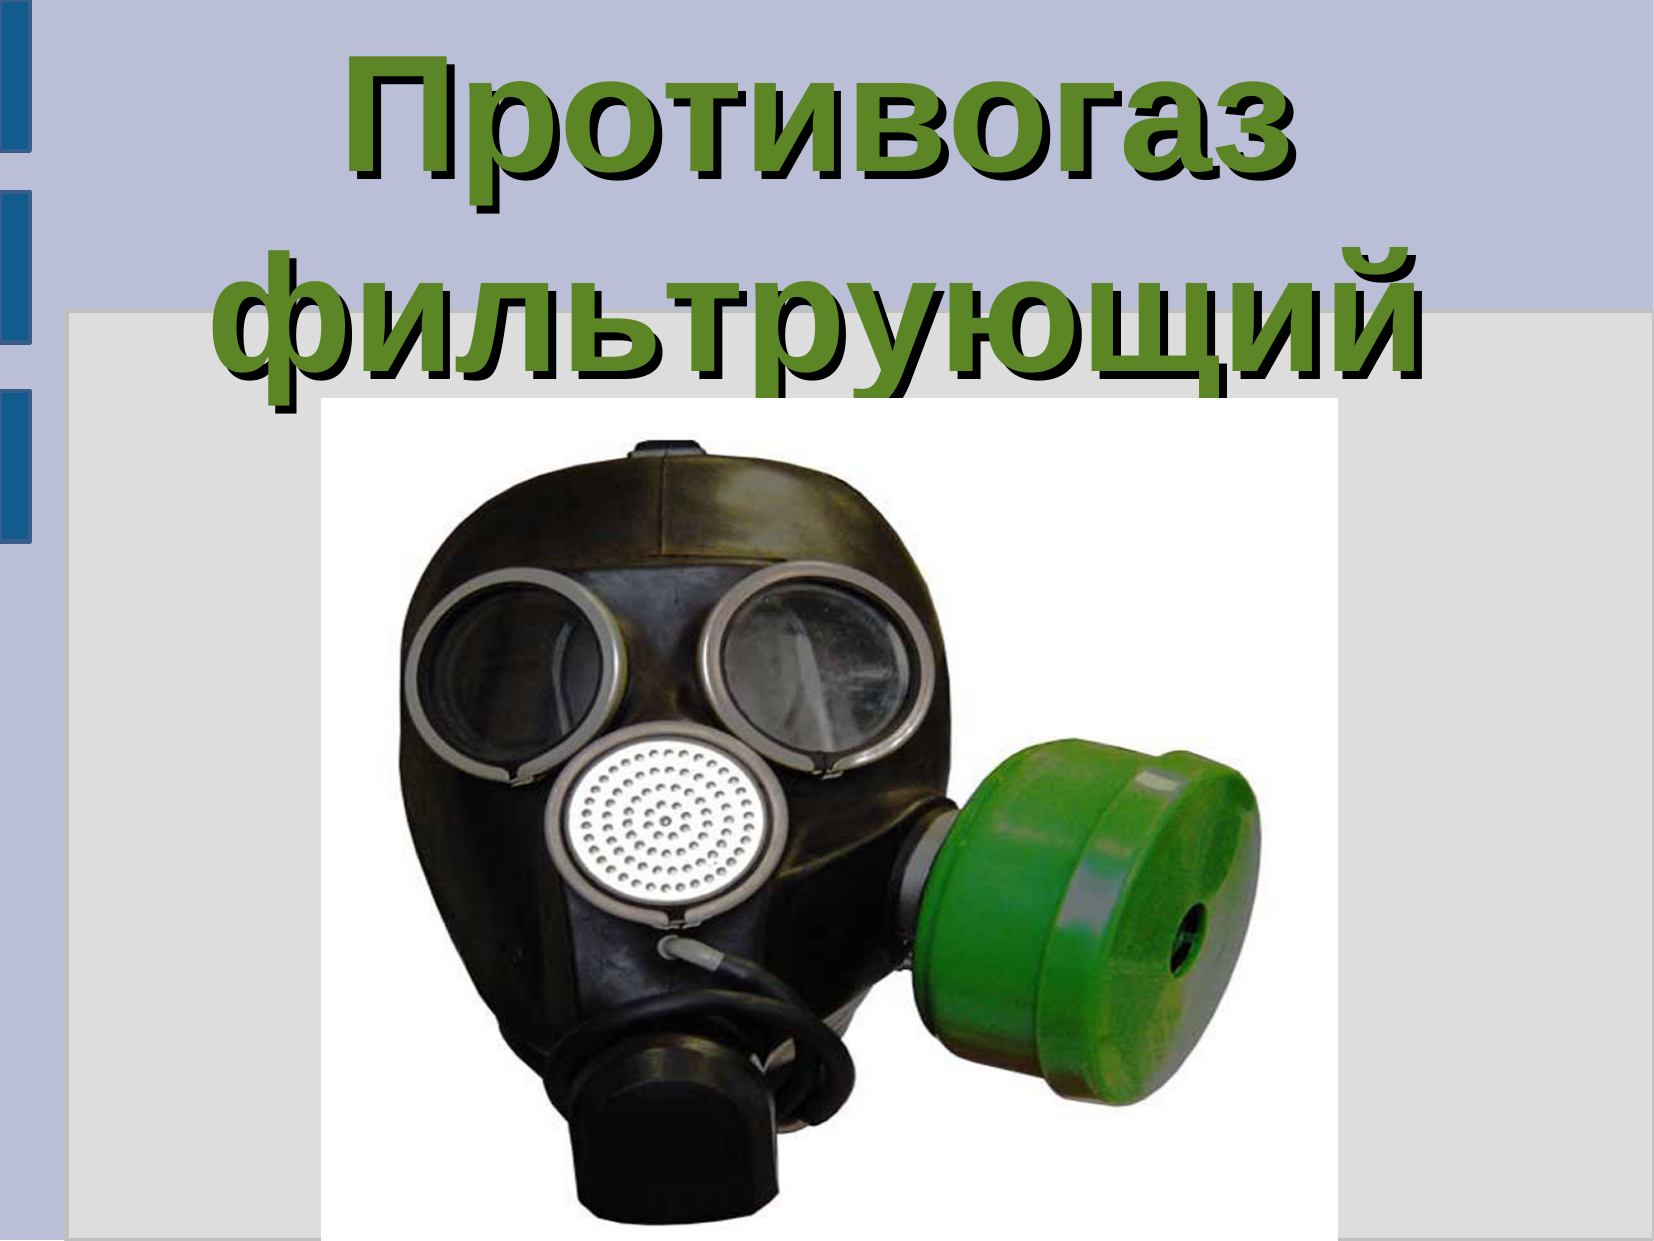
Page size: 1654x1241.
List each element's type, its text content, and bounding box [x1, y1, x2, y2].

picture [321, 398, 1338, 1241]
title Противогаз фильтрующий [110, 0, 1523, 525]
